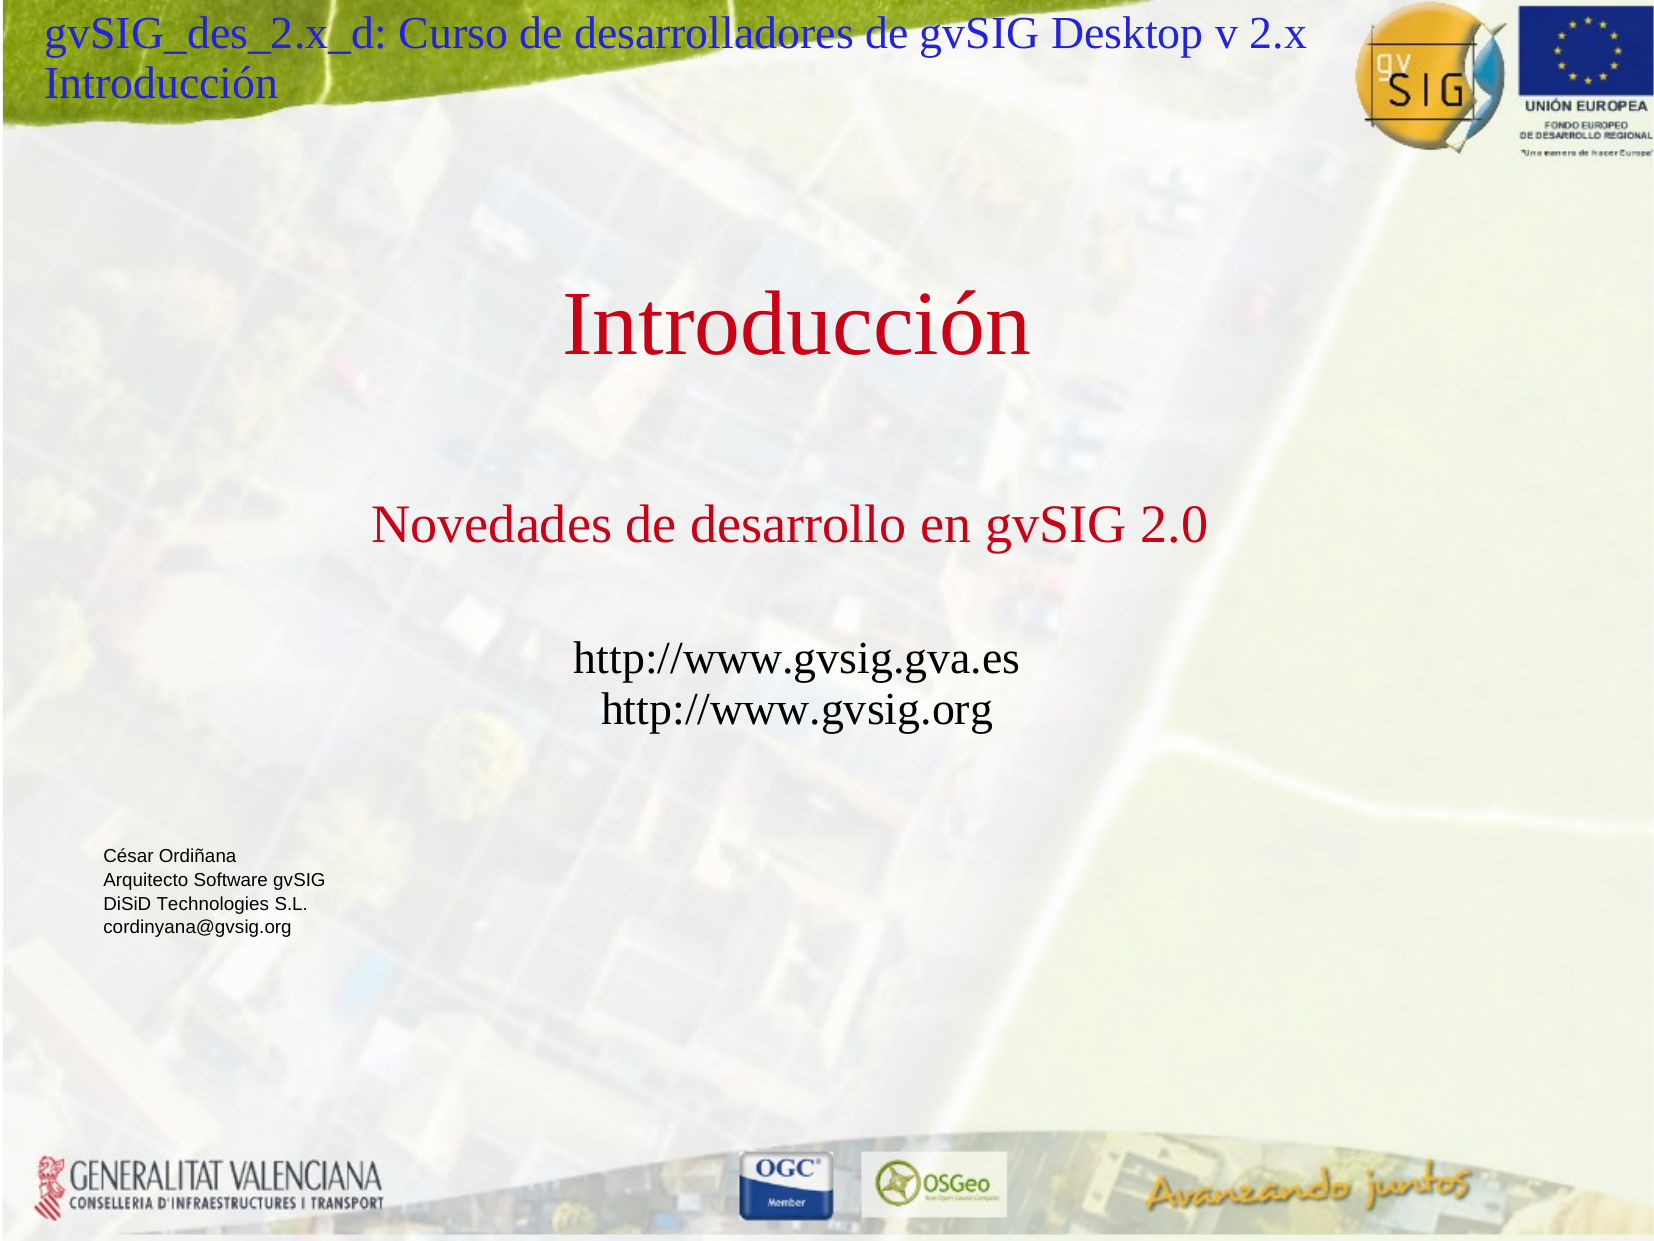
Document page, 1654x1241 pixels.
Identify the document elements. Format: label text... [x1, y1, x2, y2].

text_box Introducción Novedades de desarrollo en gvSIG 2.0 http://www.gvsig.gva.es http://www.gvsig.org César Ordiñana Arquitecto Software gvSIG DiSiD Technologies S.L. cordinyana@gvsig.org [88, 210, 1506, 1025]
picture [2, 0, 1654, 1241]
